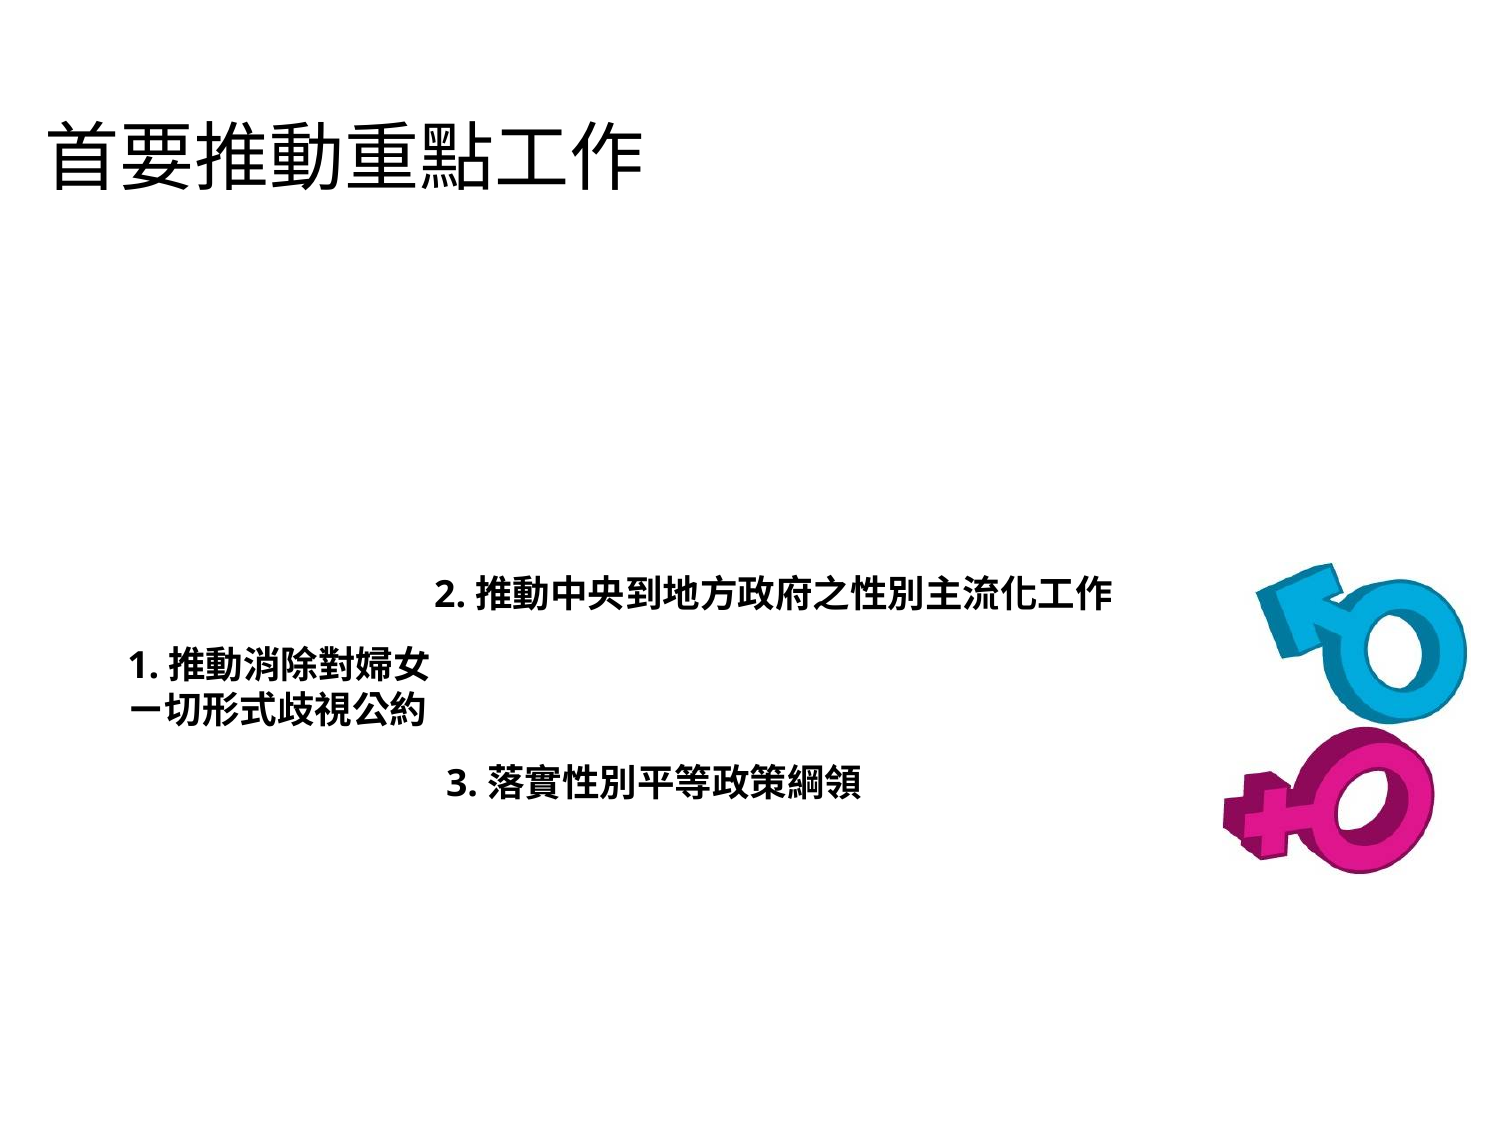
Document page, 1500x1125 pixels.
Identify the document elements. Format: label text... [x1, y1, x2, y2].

text_box 1.推動消除對婦女 ㄧ切形式歧視公約 [112, 633, 446, 738]
text_box 3.落實性別平等政策綱領 [431, 751, 877, 812]
text_box 2.推動中央到地方政府之性別主流化工作 [419, 562, 1128, 623]
text_box 首要推動重點工作 [29, 102, 660, 207]
picture [1222, 562, 1471, 876]
